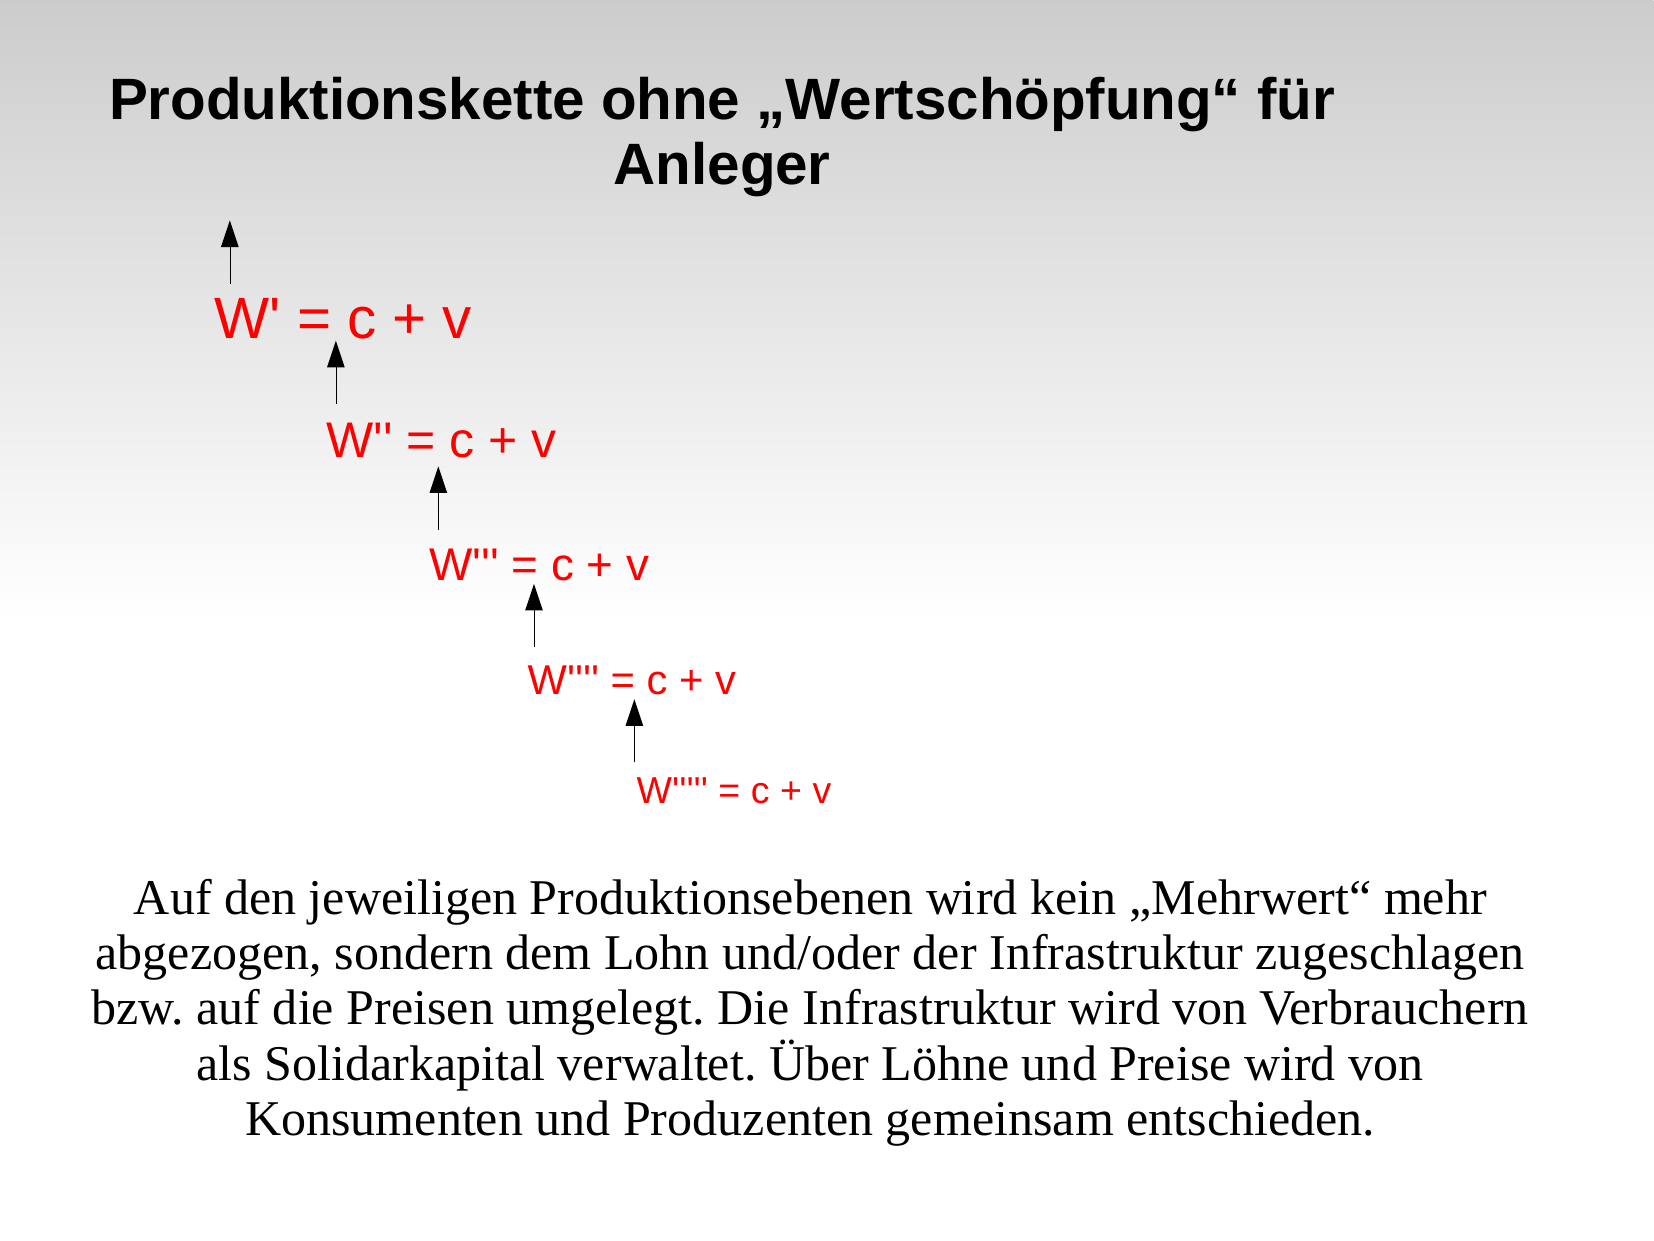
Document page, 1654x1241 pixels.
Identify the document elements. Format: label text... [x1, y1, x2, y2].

text_box W'''' = c + v [512, 649, 826, 716]
text_box W''' = c + v [414, 531, 734, 603]
text_box W'' = c + v [311, 405, 656, 476]
text_box Auf den jeweiligen Produktionsebenen wird kein „Mehrwert“ mehr abgezogen, sondern dem Lohn und/oder der Infrastruktur zugeschlagen bzw. auf die Preisen umgelegt. Die Infrastruktur wird von Verbrauchern als Solidarkapital verwaltet. Über Löhne und Preise wird von Konsumenten und Produzenten gemeinsam entschieden. [76, 862, 1595, 1202]
text_box W''''' = c + v [621, 762, 909, 824]
text_box W' = c + v [200, 277, 582, 365]
text_box Produktionskette ohne „Wertschöpfung“ für Anleger [94, 59, 1536, 204]
